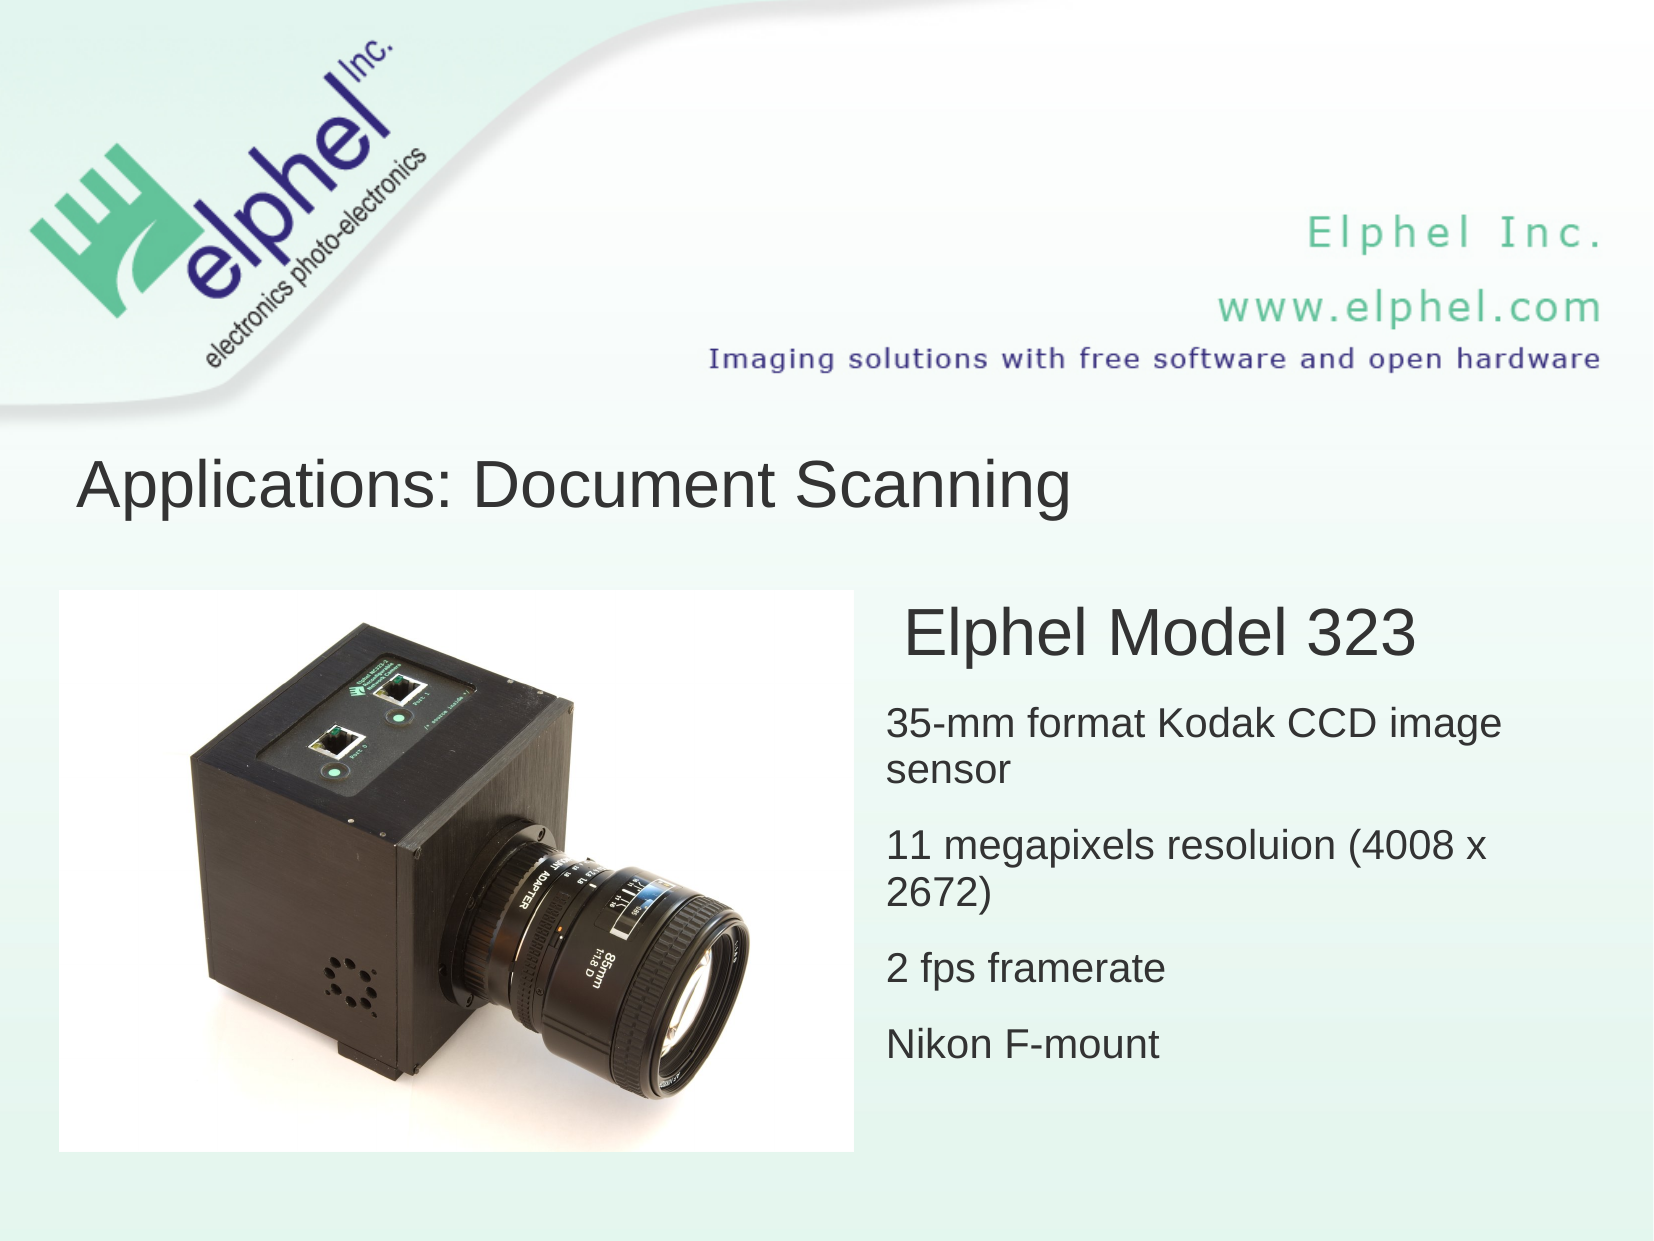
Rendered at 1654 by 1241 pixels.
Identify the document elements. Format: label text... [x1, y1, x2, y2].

picture [0, 0, 1654, 1241]
list Applications: Document Scanning [59, 442, 1359, 1182]
list Elphel Model 323 35-mm format Kodak CCD image sensor 11 megapixels resoluion (4008 x 2672) 2 fps framerate Nikon F-mount [885, 590, 1595, 1152]
